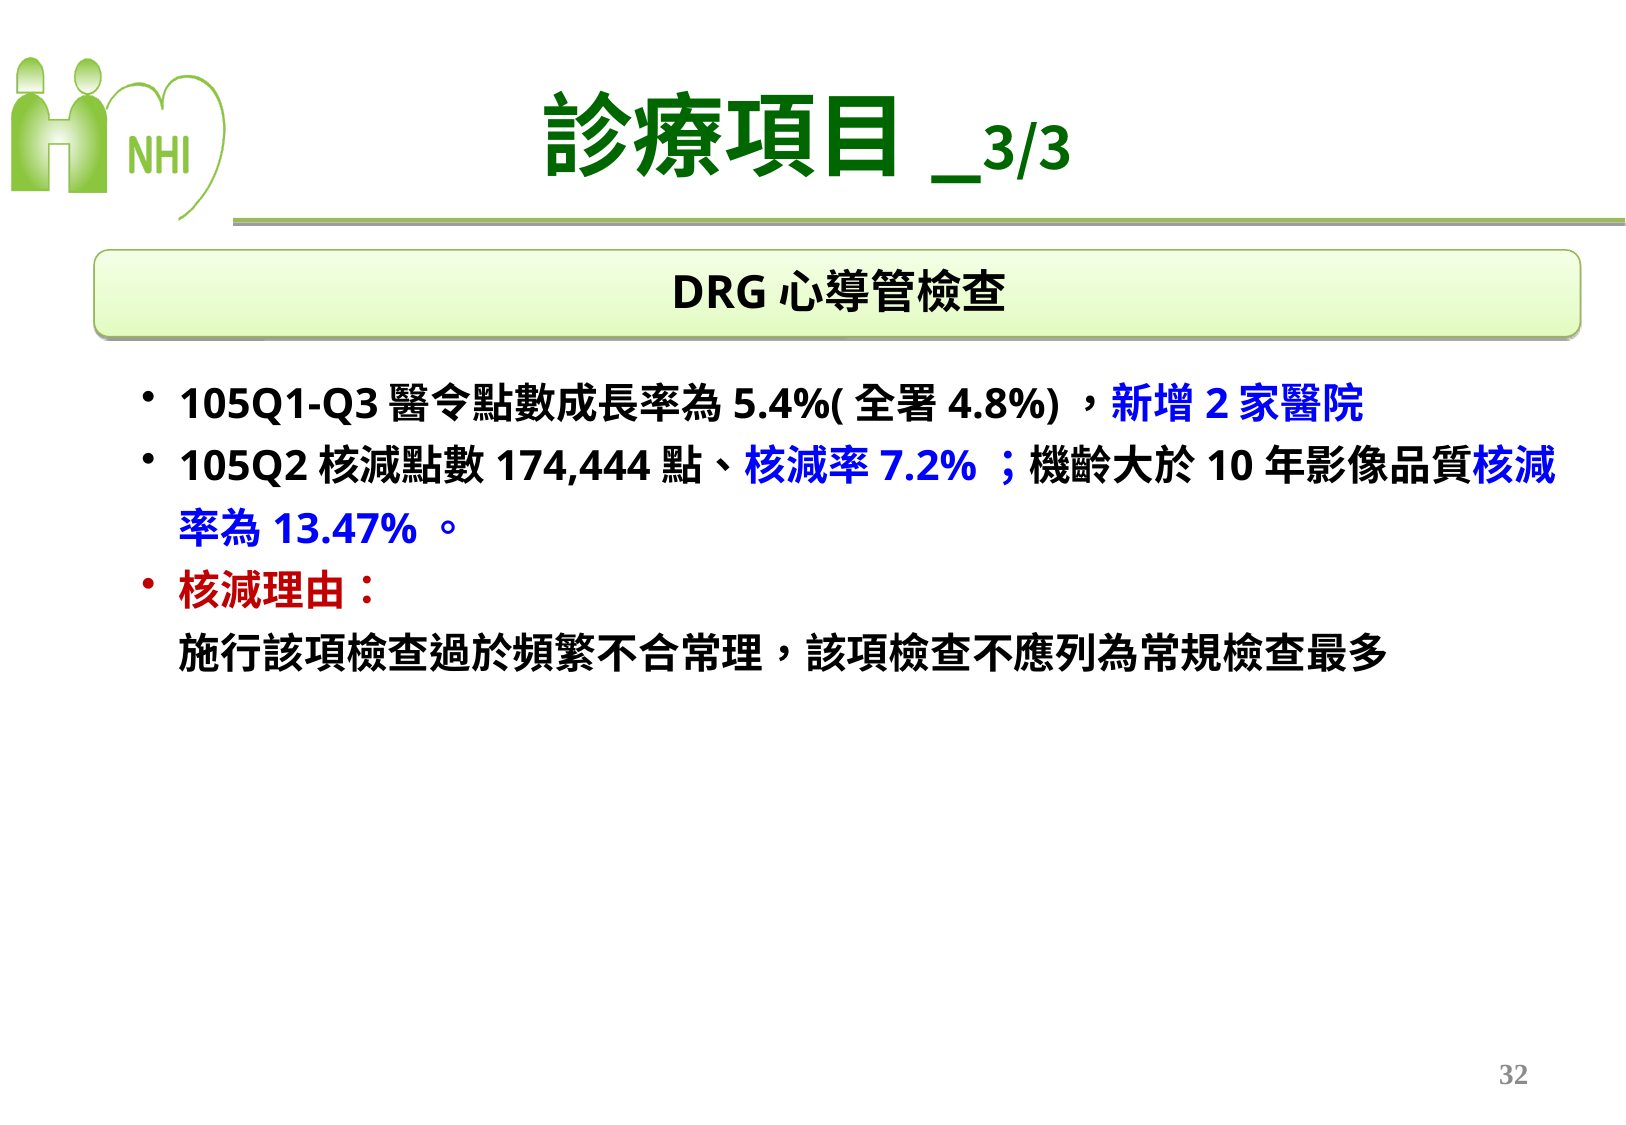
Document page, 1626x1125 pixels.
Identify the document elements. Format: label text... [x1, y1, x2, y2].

text_box DRG心導管檢查 [94, 249, 1581, 337]
slide_number <編號> [1164, 1042, 1544, 1103]
picture [0, 42, 233, 233]
text_box 105Q1-Q3醫令點數成長率為5.4%(全署4.8%)，新增2家醫院 105Q2核減點數174,444點、核減率7.2%；機齡大於10年影像品質核減率為13.47%。 核減理由： 施行該項檢查過於頻繁不合常理，該項檢查不應列為常規檢查最多 [94, 349, 1581, 691]
title 診療項目_3/3 [81, 45, 1534, 220]
